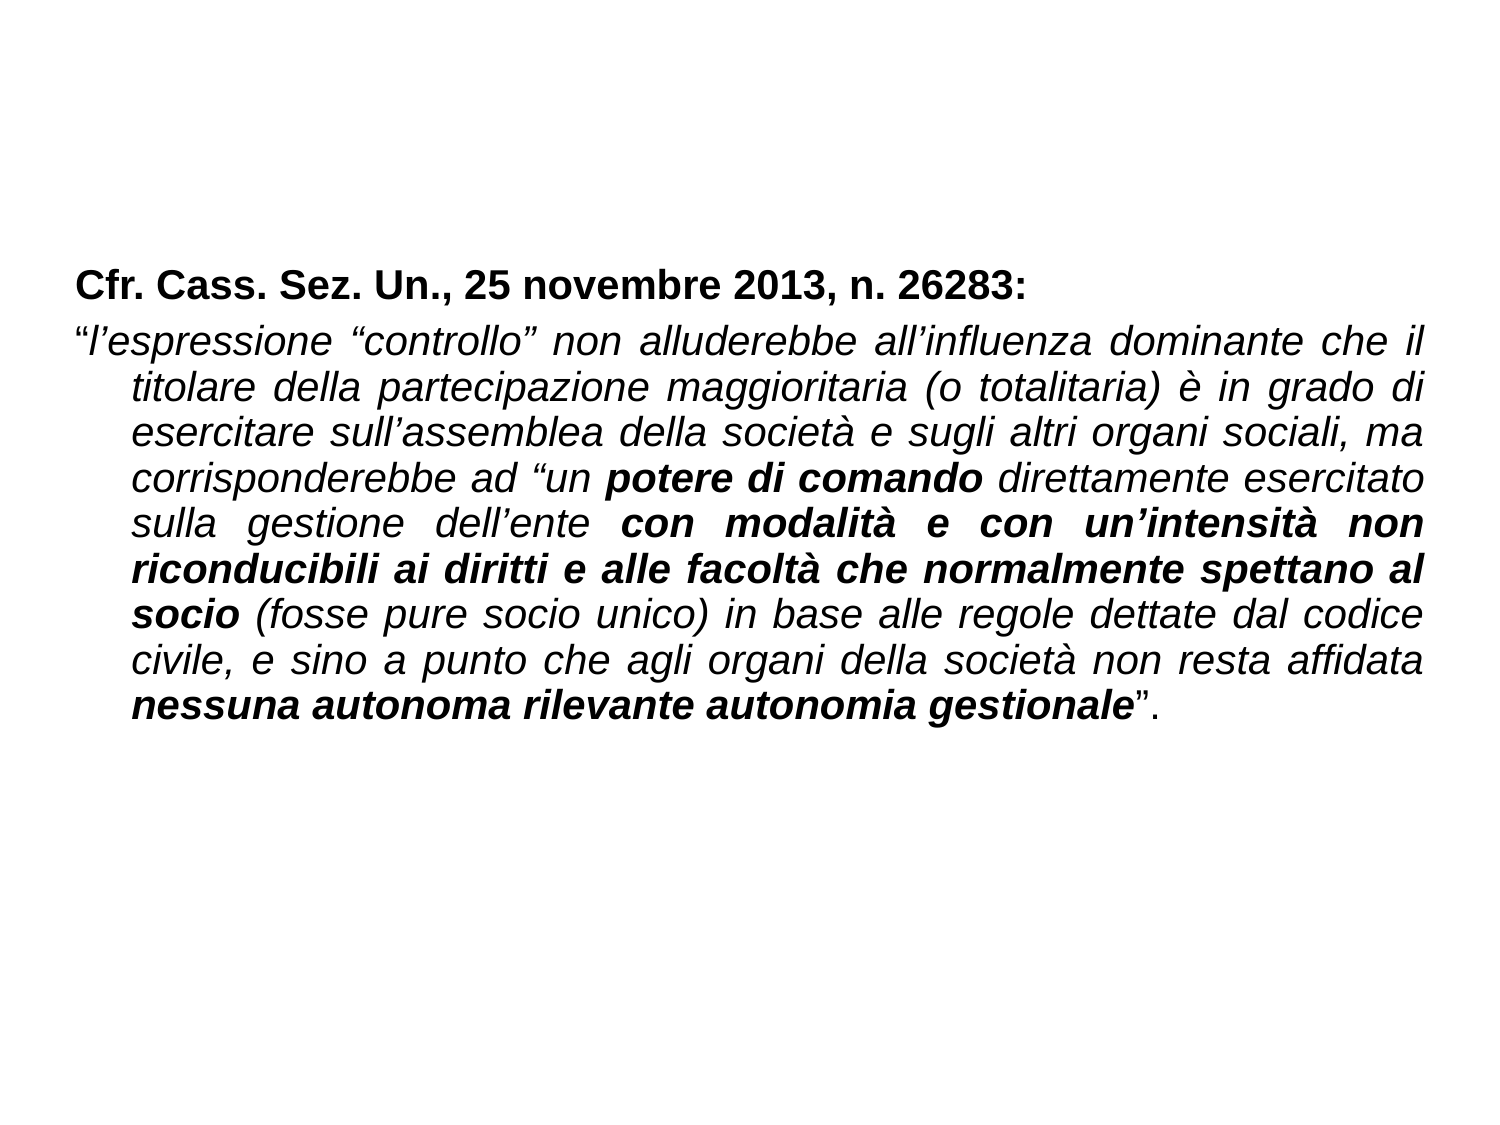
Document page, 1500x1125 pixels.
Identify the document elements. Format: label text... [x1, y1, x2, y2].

list Cfr. Cass. Sez. Un., 25 novembre 2013, n. 26283: “l’espressione “controllo” non alluderebbe all’influenza dominante che il titolare della partecipazione maggioritaria (o totalitaria) è in grado di esercitare sull’assemblea della società e sugli altri organi sociali, ma corrisponderebbe ad “un potere di comando direttamente esercitato sulla gestione dell’ente con modalità e con un’intensità non riconducibili ai diritti e alle facoltà che normalmente spettano al socio (fosse pure socio unico) in base alle regole dettate dal codice civile, e sino a punto che agli organi della società non resta affidata nessuna autonoma rilevante autonomia gestionale”. [75, 263, 1425, 1006]
